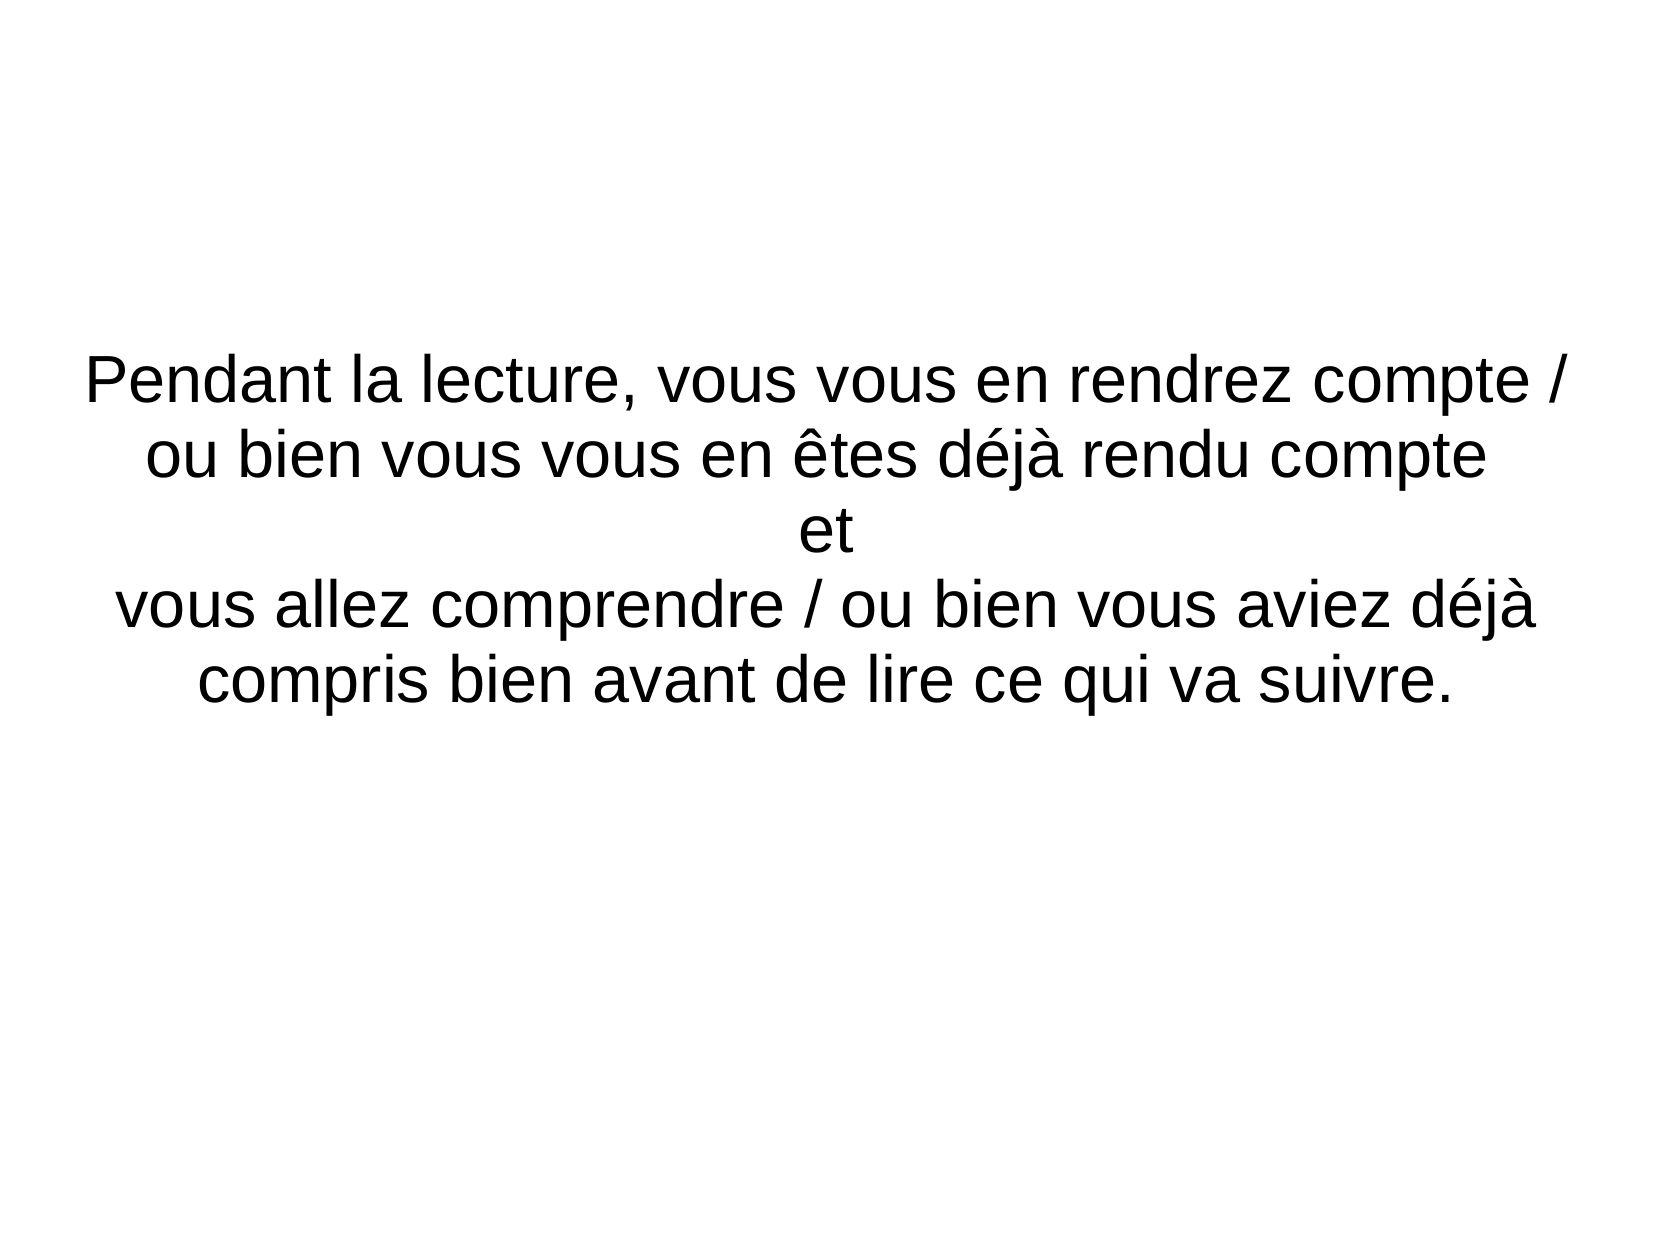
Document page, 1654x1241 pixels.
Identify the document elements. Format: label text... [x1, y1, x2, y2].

subtitle Pendant la lecture, vous vous en rendrez compte / ou bien vous vous en êtes déjà rendu compte et vous allez comprendre / ou bien vous aviez déjà compris bien avant de lire ce qui va suivre. [82, 49, 1571, 1010]
